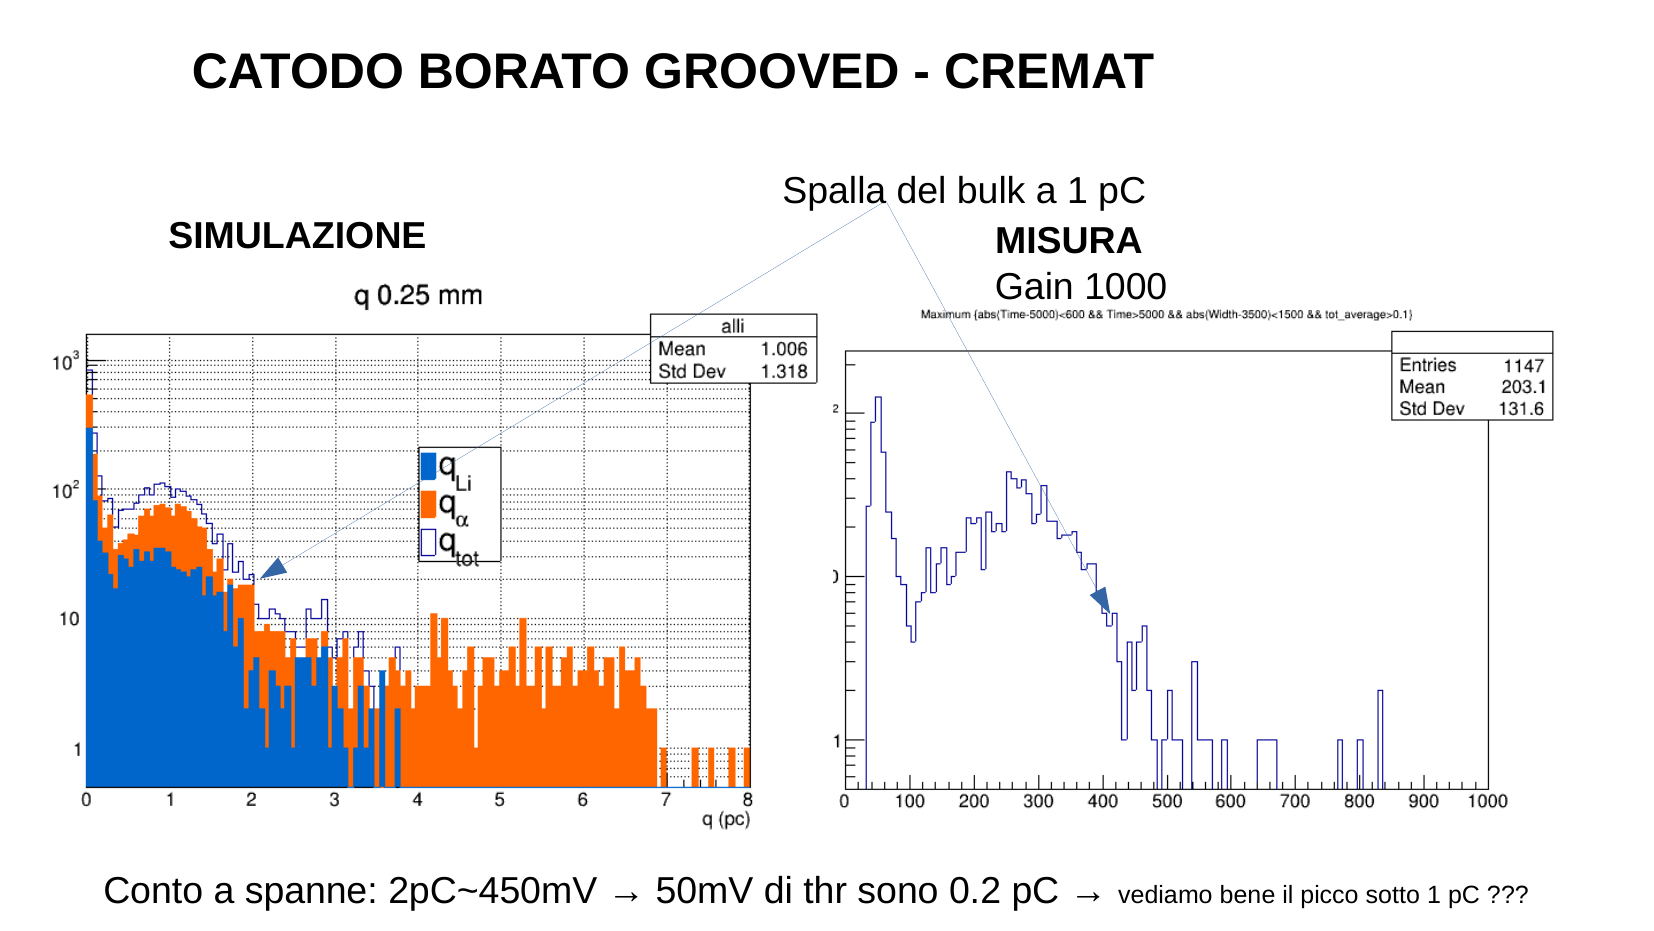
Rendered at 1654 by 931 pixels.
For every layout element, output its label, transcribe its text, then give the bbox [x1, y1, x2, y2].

text_box Spalla del bulk a 1 pC [767, 161, 1162, 219]
picture [4, 278, 1565, 844]
text_box Conto a spanne: 2pC~450mV → 50mV di thr sono 0.2 pC → vediamo bene il picco sotto 1 pC ??? [88, 862, 1545, 920]
text_box CATODO BORATO GROOVED - CREMAT [177, 35, 1252, 162]
text_box SIMULAZIONE [153, 206, 442, 264]
text_box MISURA [980, 212, 1167, 257]
text_box Gain 1000 [979, 257, 1183, 315]
